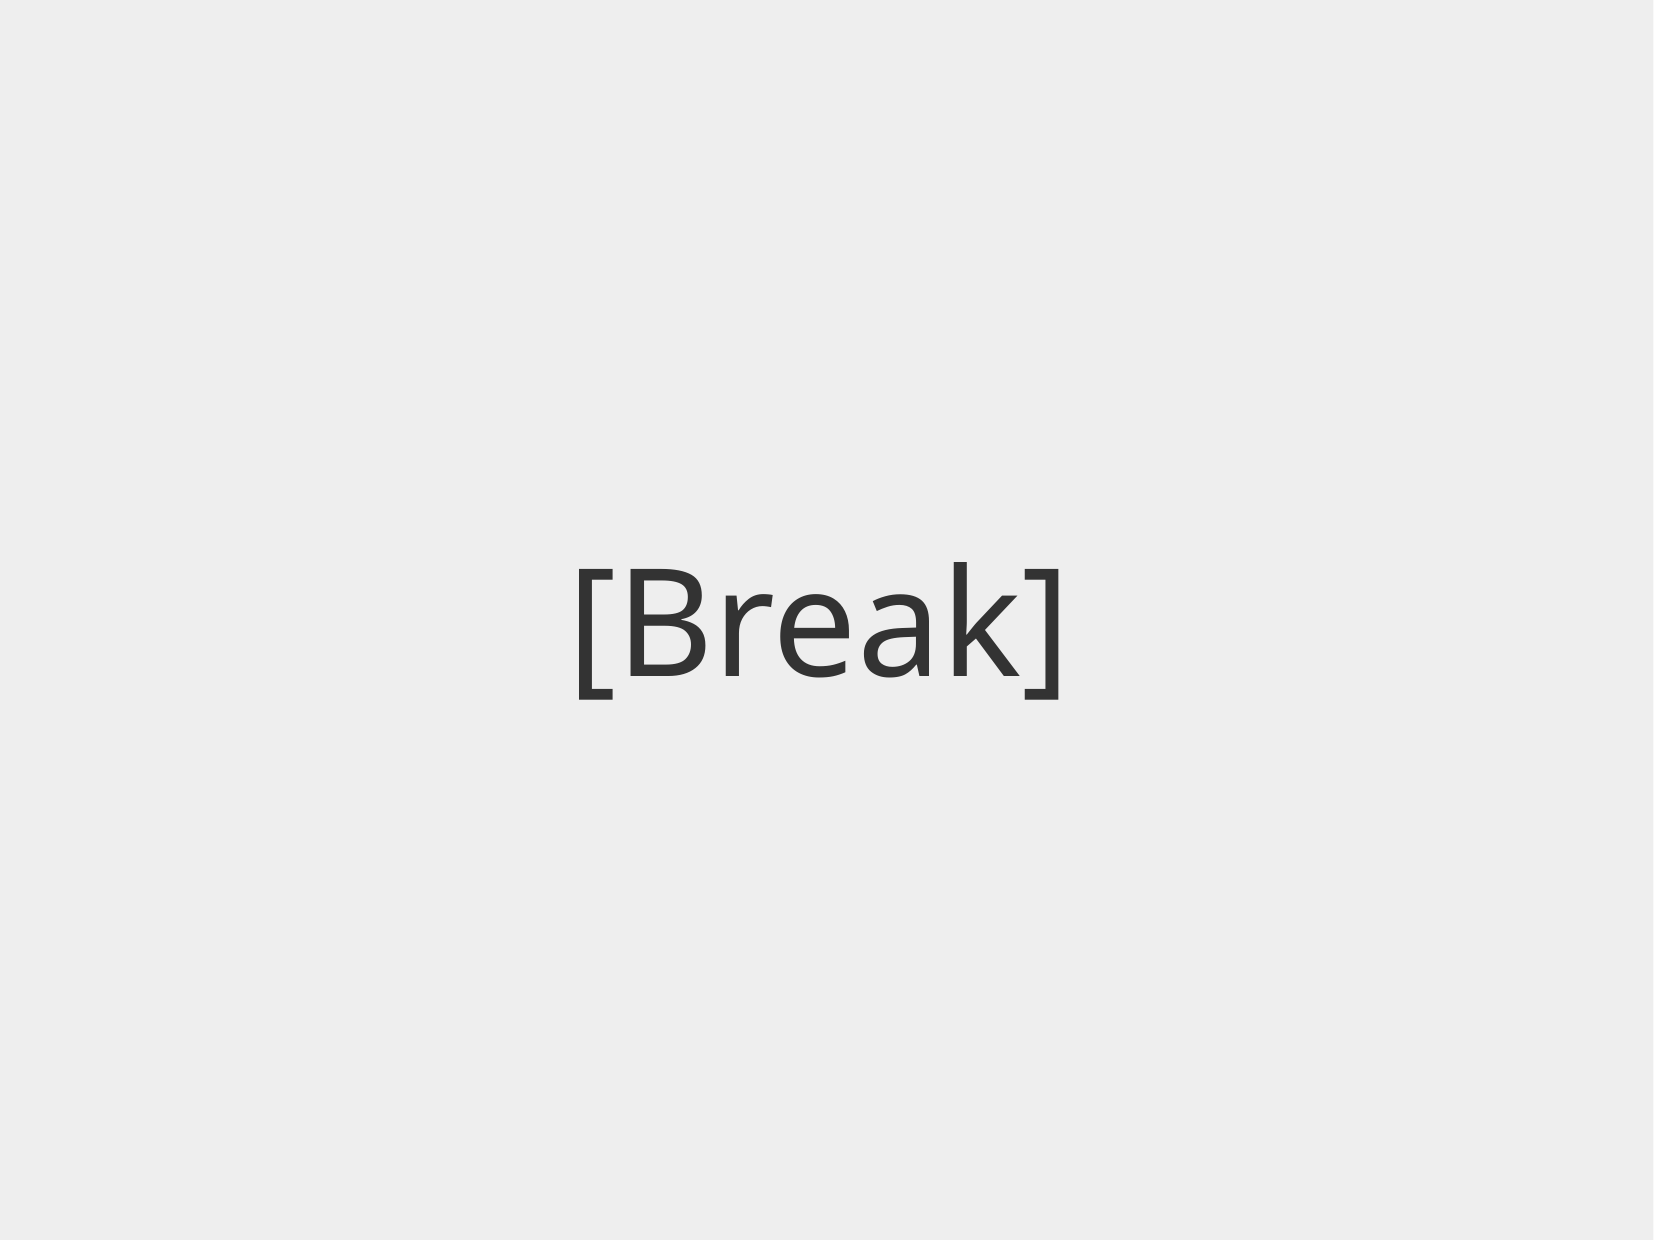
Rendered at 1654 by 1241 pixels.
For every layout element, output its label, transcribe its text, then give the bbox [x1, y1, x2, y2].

title [Break] [74, 524, 1564, 713]
